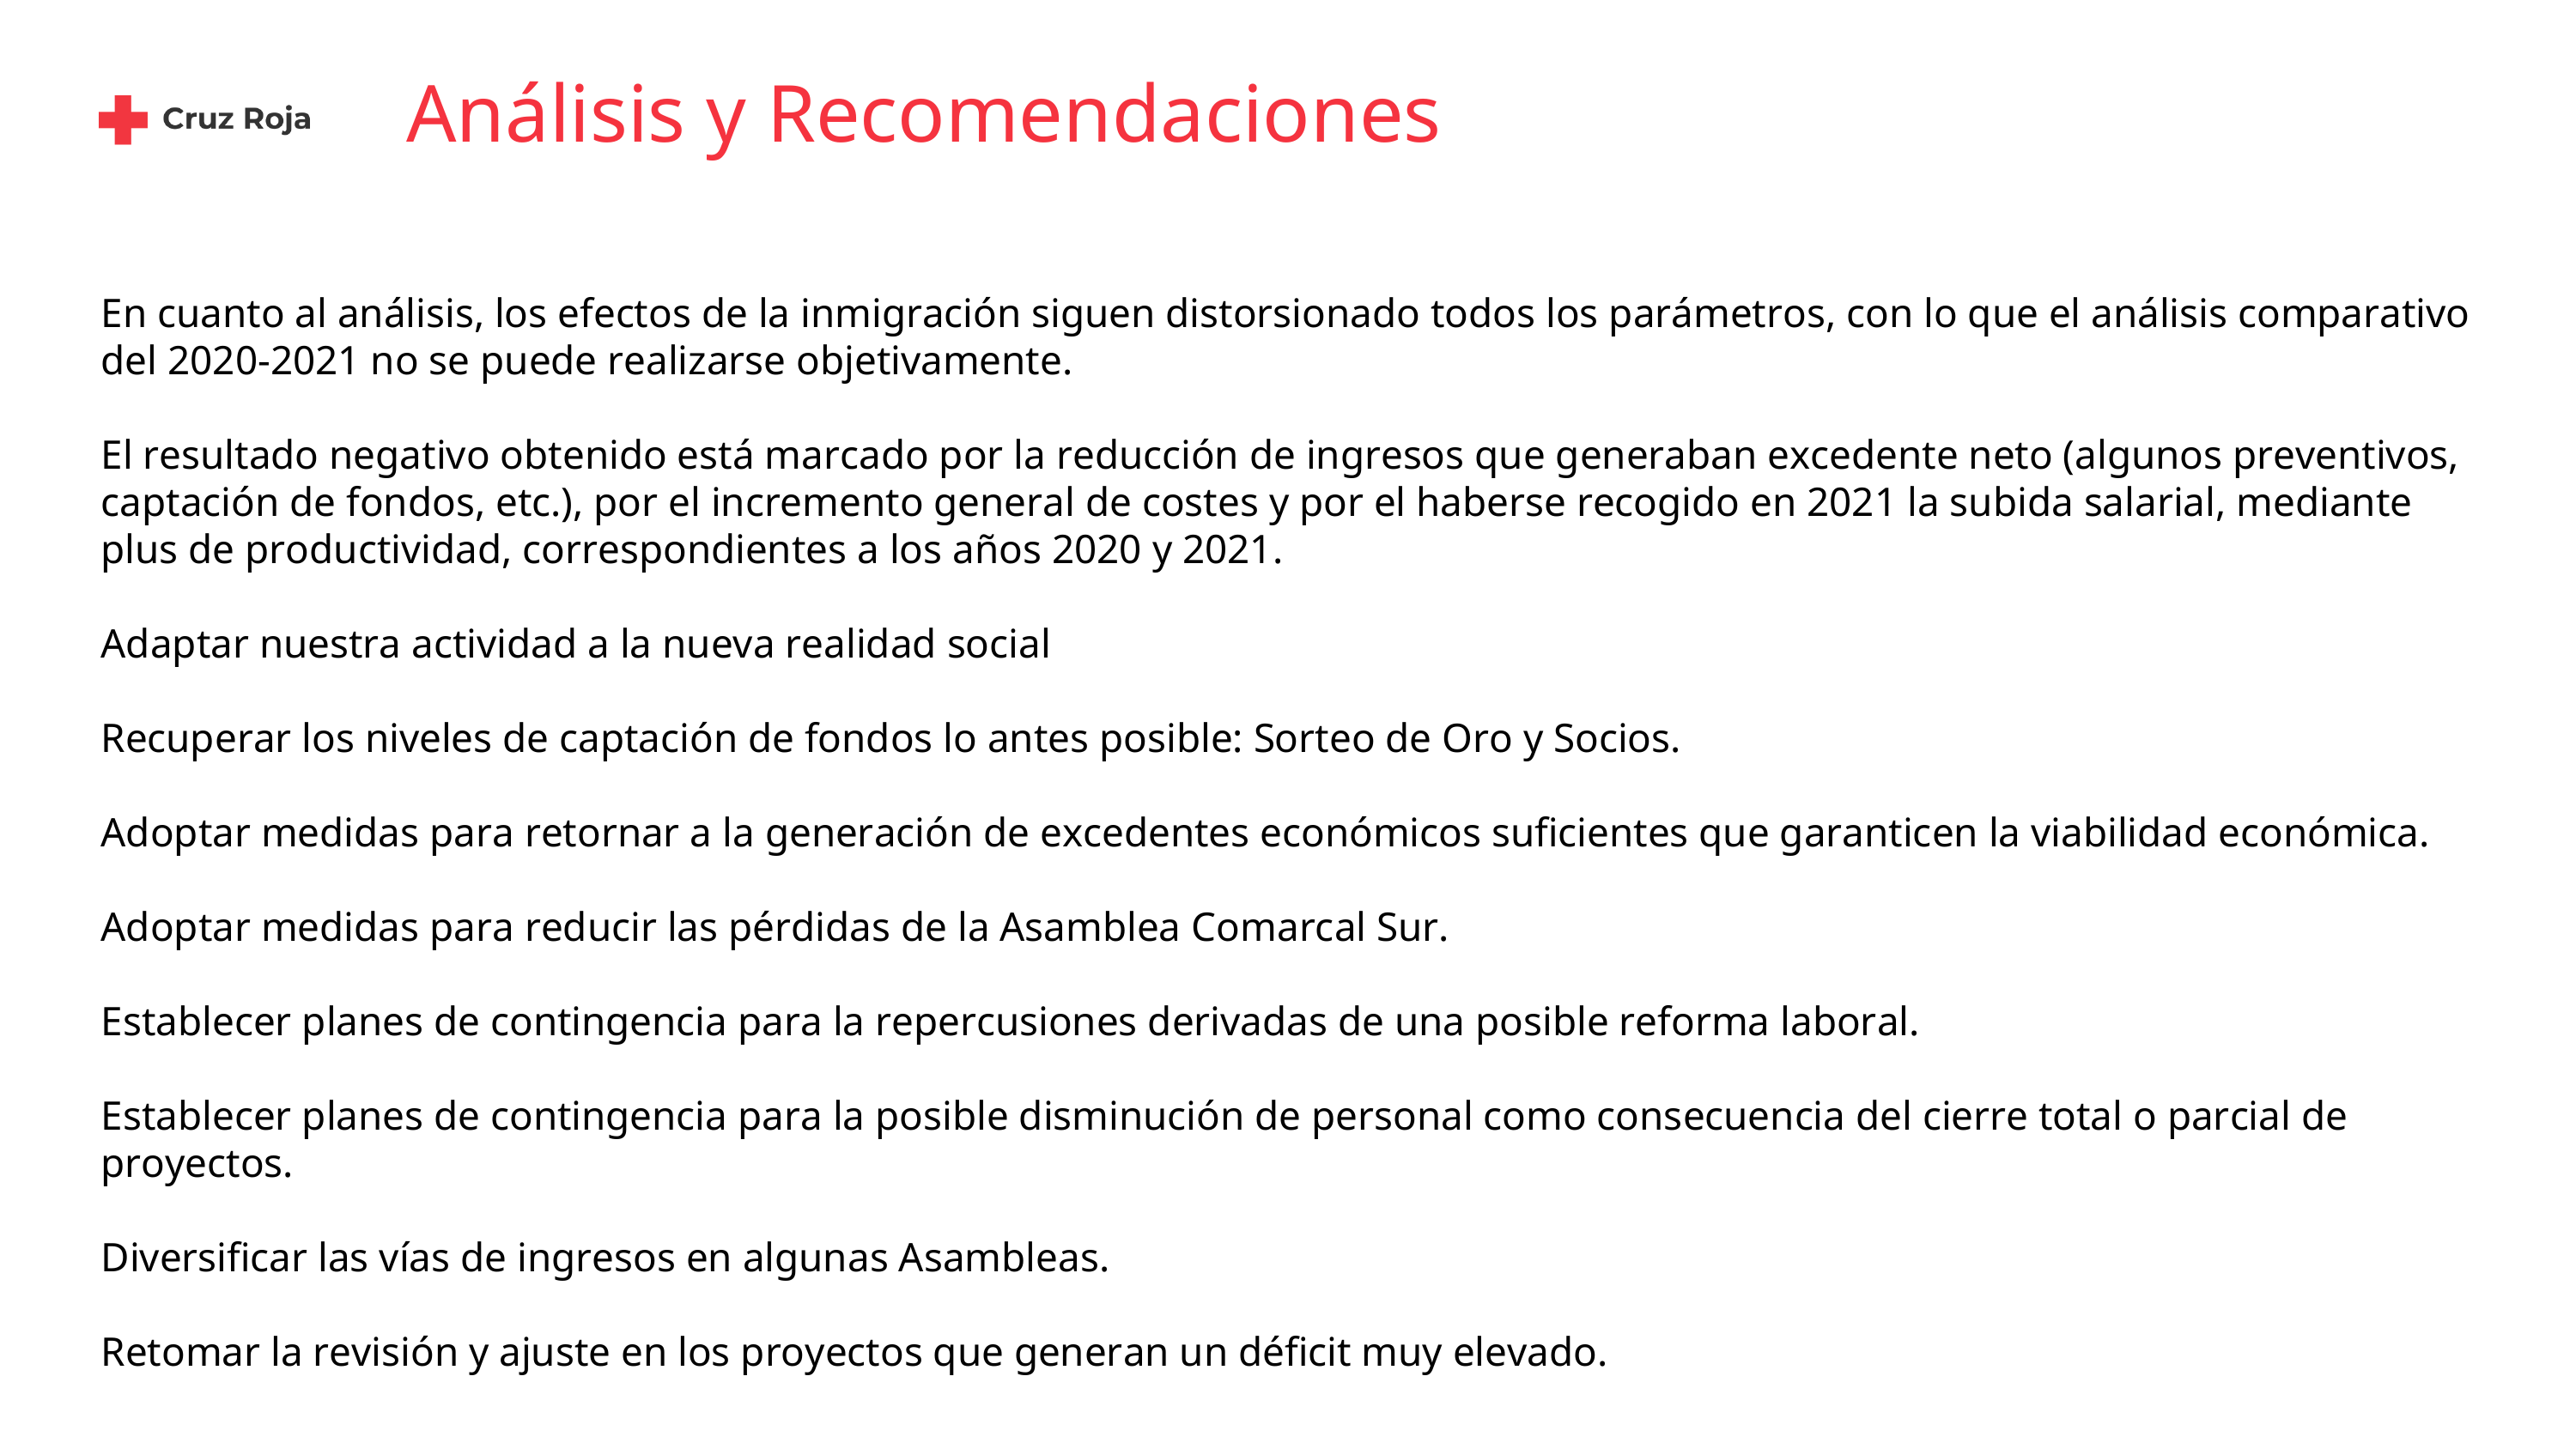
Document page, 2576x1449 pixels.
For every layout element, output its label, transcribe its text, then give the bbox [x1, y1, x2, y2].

text_box Análisis y Recomendaciones [393, 75, 2501, 165]
text_box En cuanto al análisis, los efectos de la inmigración siguen distorsionado todos los parámetros, con lo que el análisis comparativo del 2020-2021 no se puede realizarse objetivamente. El resultado negativo obtenido está marcado por la reducción de ingresos que generaban excedente neto (algunos preventivos, captación de fondos, etc.), por el incremento general de costes y por el haberse recogido en 2021 la subida salarial, mediante plus de productividad, correspondientes a los años 2020 y 2021. Adaptar nuestra actividad a la nueva realidad social Recuperar los niveles de captación de fondos lo antes posible: Sorteo de Oro y Socios. Adoptar medidas para retornar a la generación de excedentes económicos suficientes que garanticen la viabilidad económica. Adoptar medidas para reducir las pérdidas de la Asamblea Comarcal Sur. Establecer planes de contingencia para la repercusiones derivadas de una posible reforma laboral. Establecer planes de contingencia para la posible disminución de personal como consecuencia del cierre total o parcial de proyectos. Diversificar las vías de ingresos en algunas Asambleas. Retomar la revisión y ajuste en los proyectos que generan un déficit muy elevado. [88, 282, 2488, 1449]
